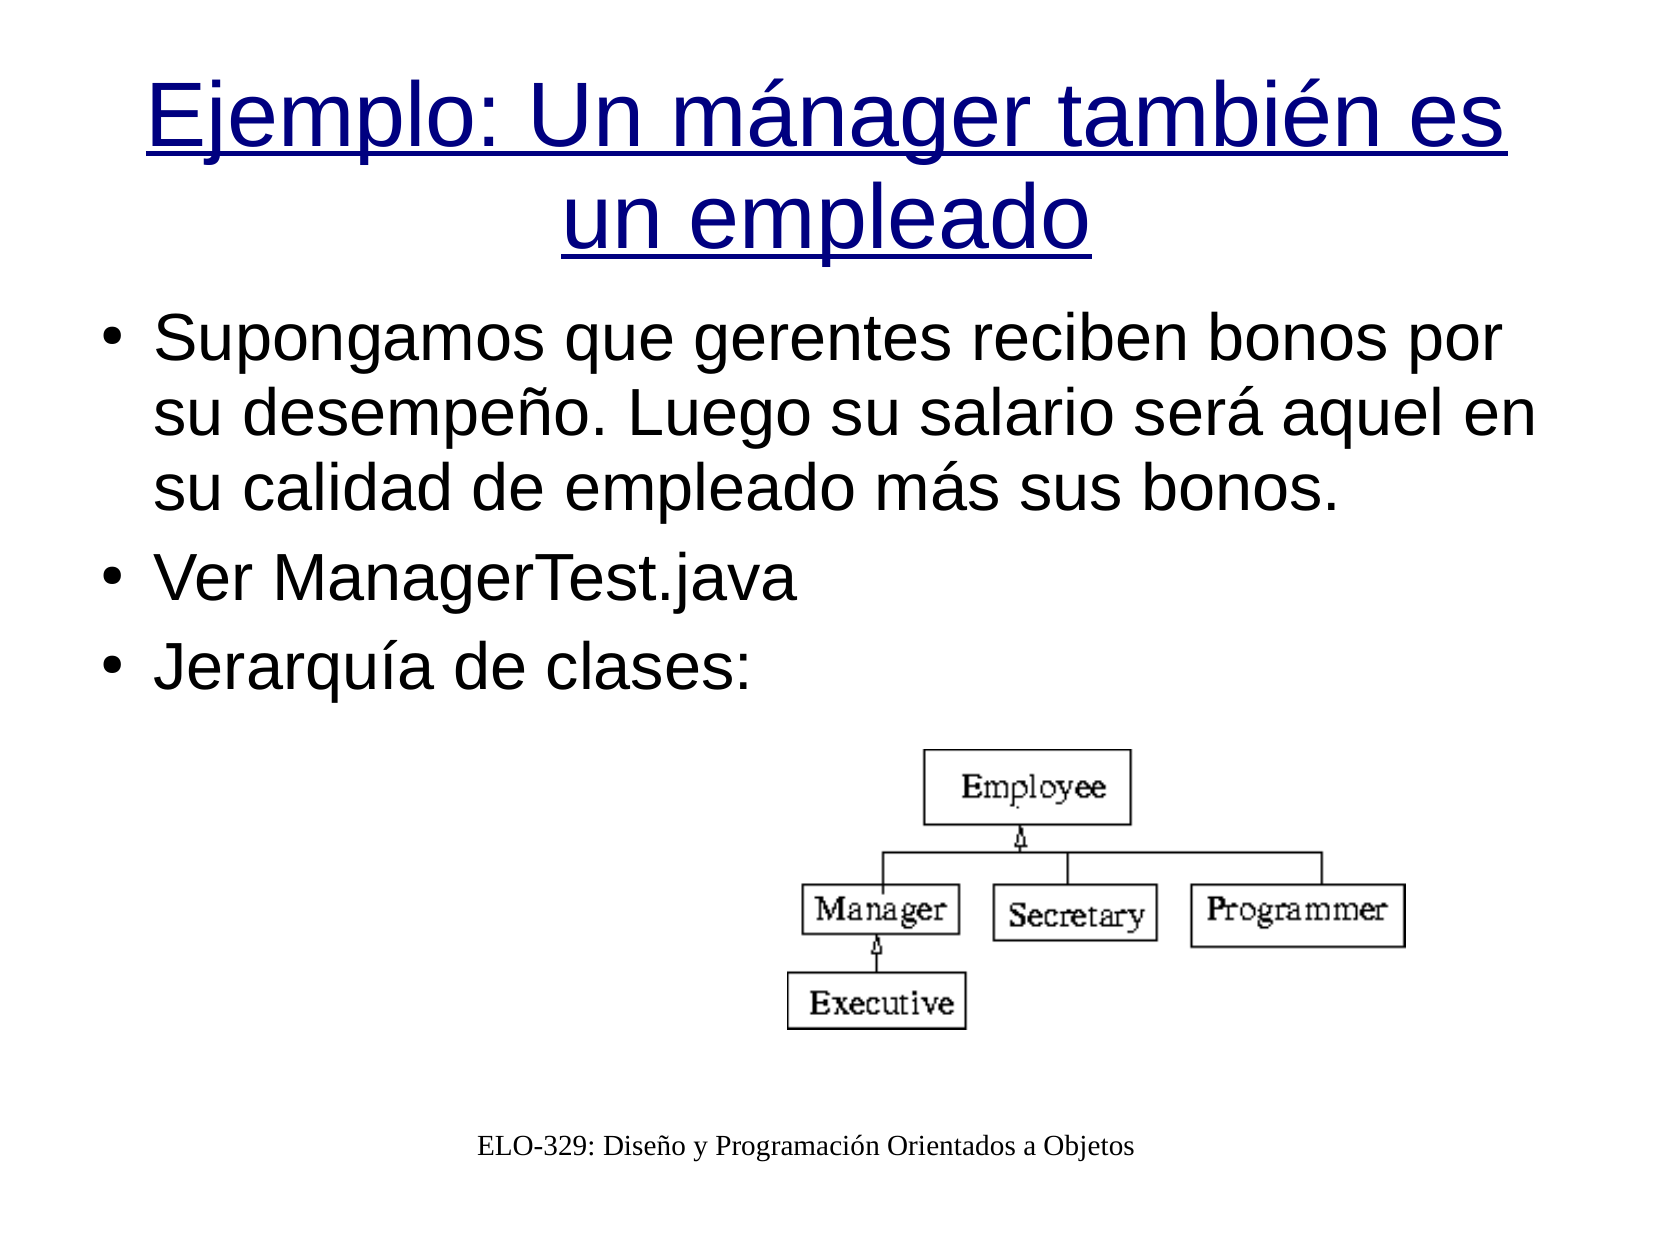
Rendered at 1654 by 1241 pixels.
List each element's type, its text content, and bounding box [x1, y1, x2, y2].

list Supongamos que gerentes reciben bonos por su desempeño. Luego su salario será aquel en su calidad de empleado más sus bonos. Ver ManagerTest.java Jerarquía de clases: [82, 300, 1571, 1126]
title Ejemplo: Un mánager también es un empleado [82, 51, 1571, 280]
picture [787, 749, 1406, 1031]
